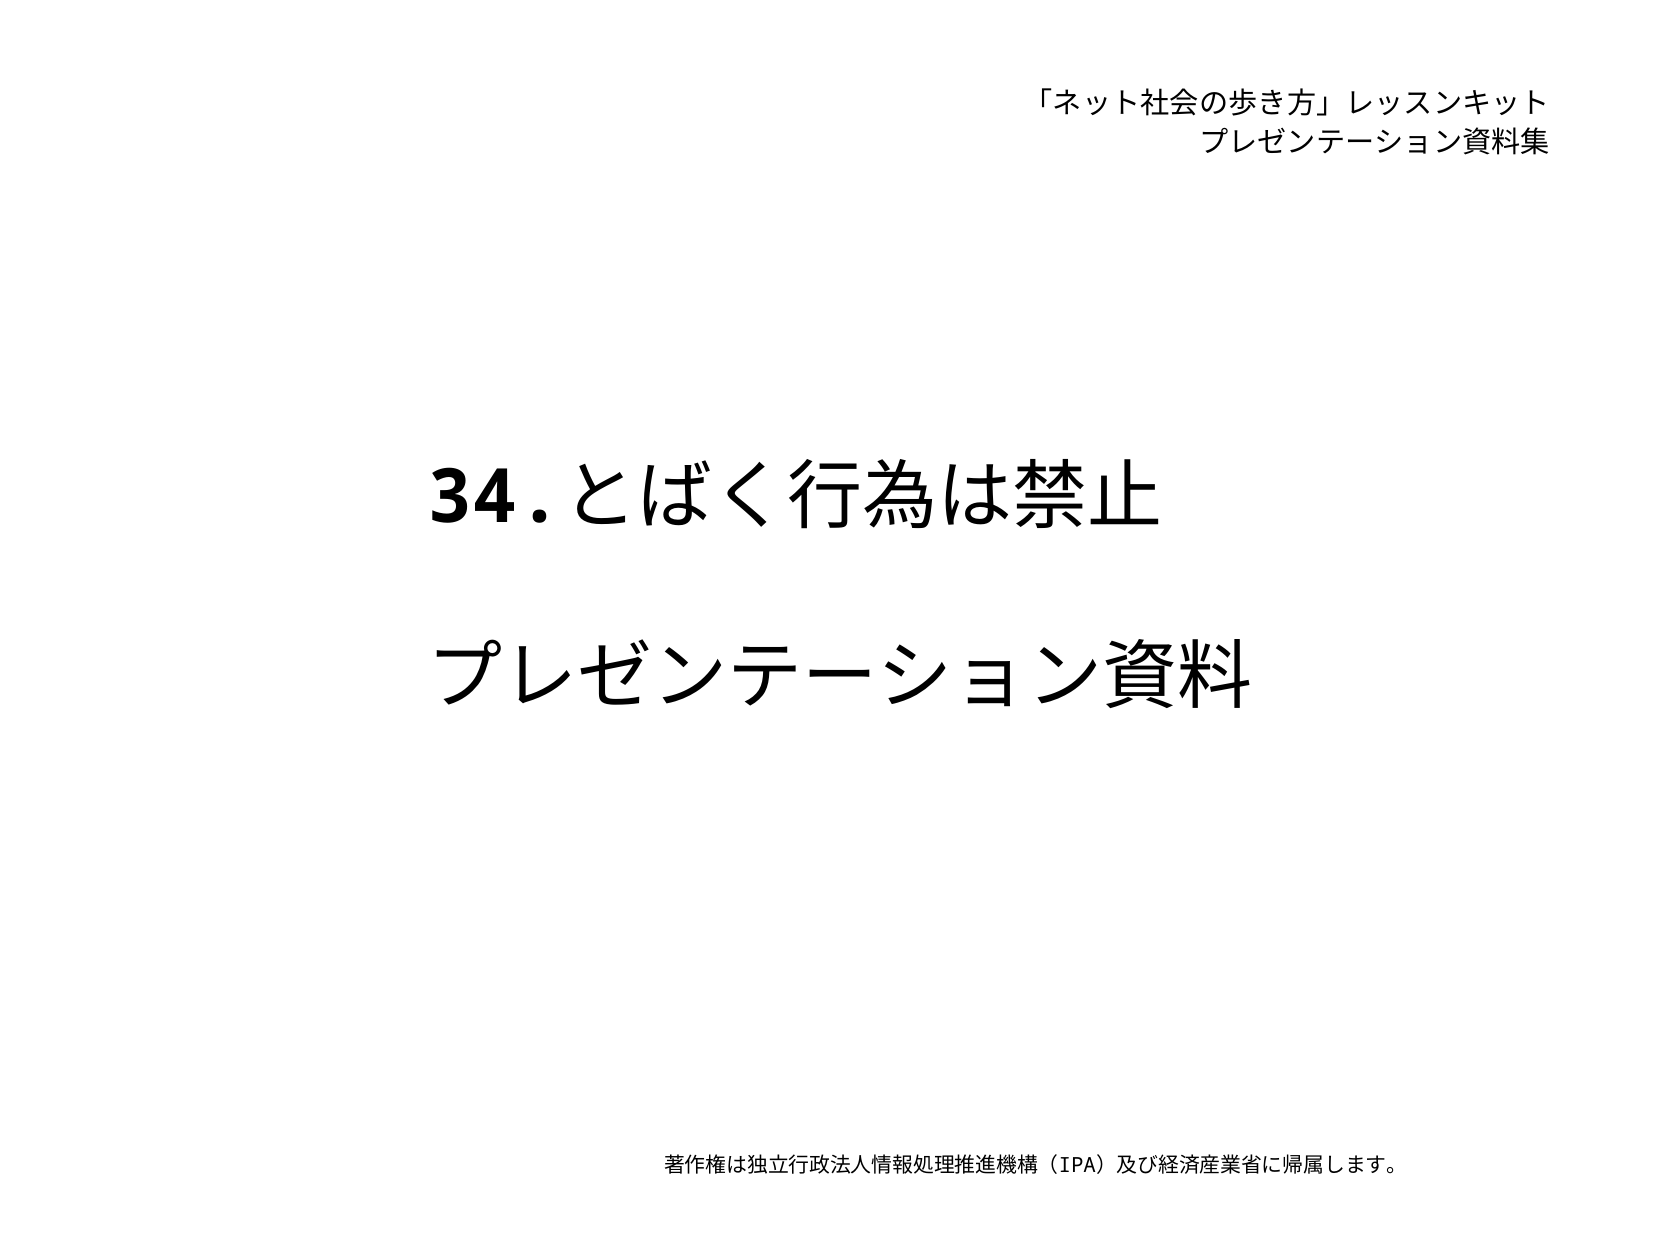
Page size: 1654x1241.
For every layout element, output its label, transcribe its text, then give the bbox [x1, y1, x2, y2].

text_box 「ネット社会の歩き方」レッスンキット プレゼンテーション資料集 [1003, 74, 1566, 169]
text_box 34.とばく行為は禁止 プレゼンテーション資料 [413, 442, 1477, 729]
text_box 著作権は独立行政法人情報処理推進機構（IPA）及び経済産業省に帰属します。 [649, 1145, 1536, 1186]
